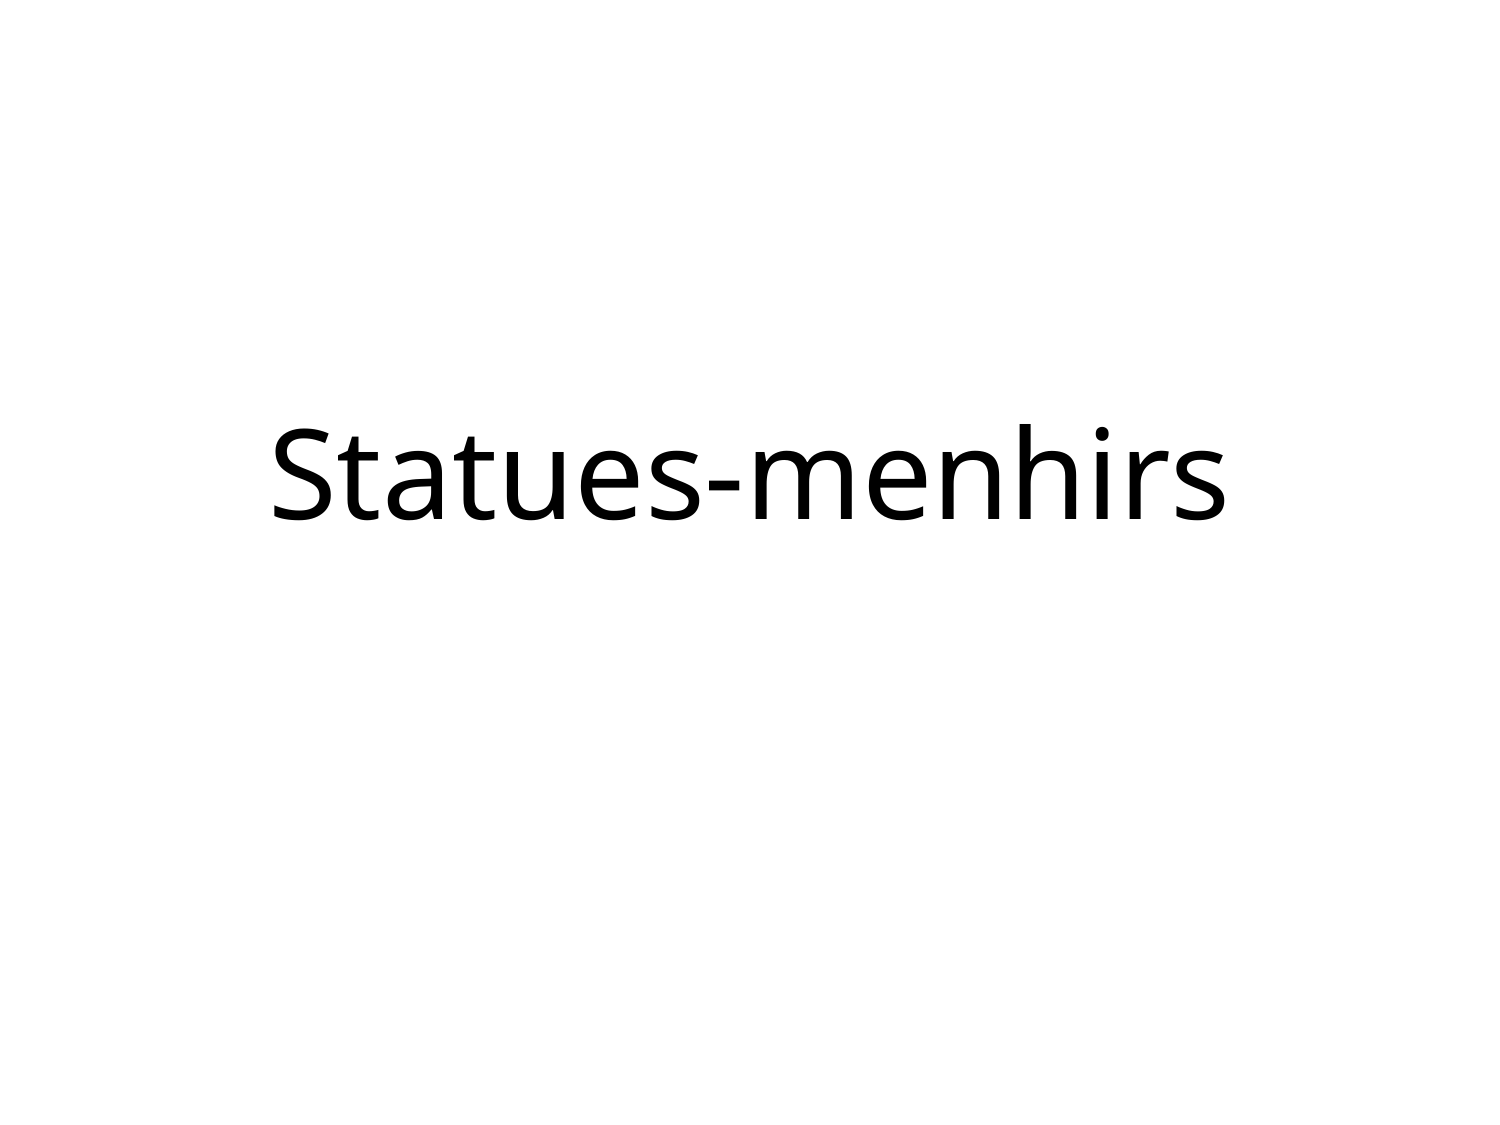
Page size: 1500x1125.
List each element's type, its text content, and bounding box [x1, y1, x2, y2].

title Statues-menhirs [112, 349, 1388, 591]
